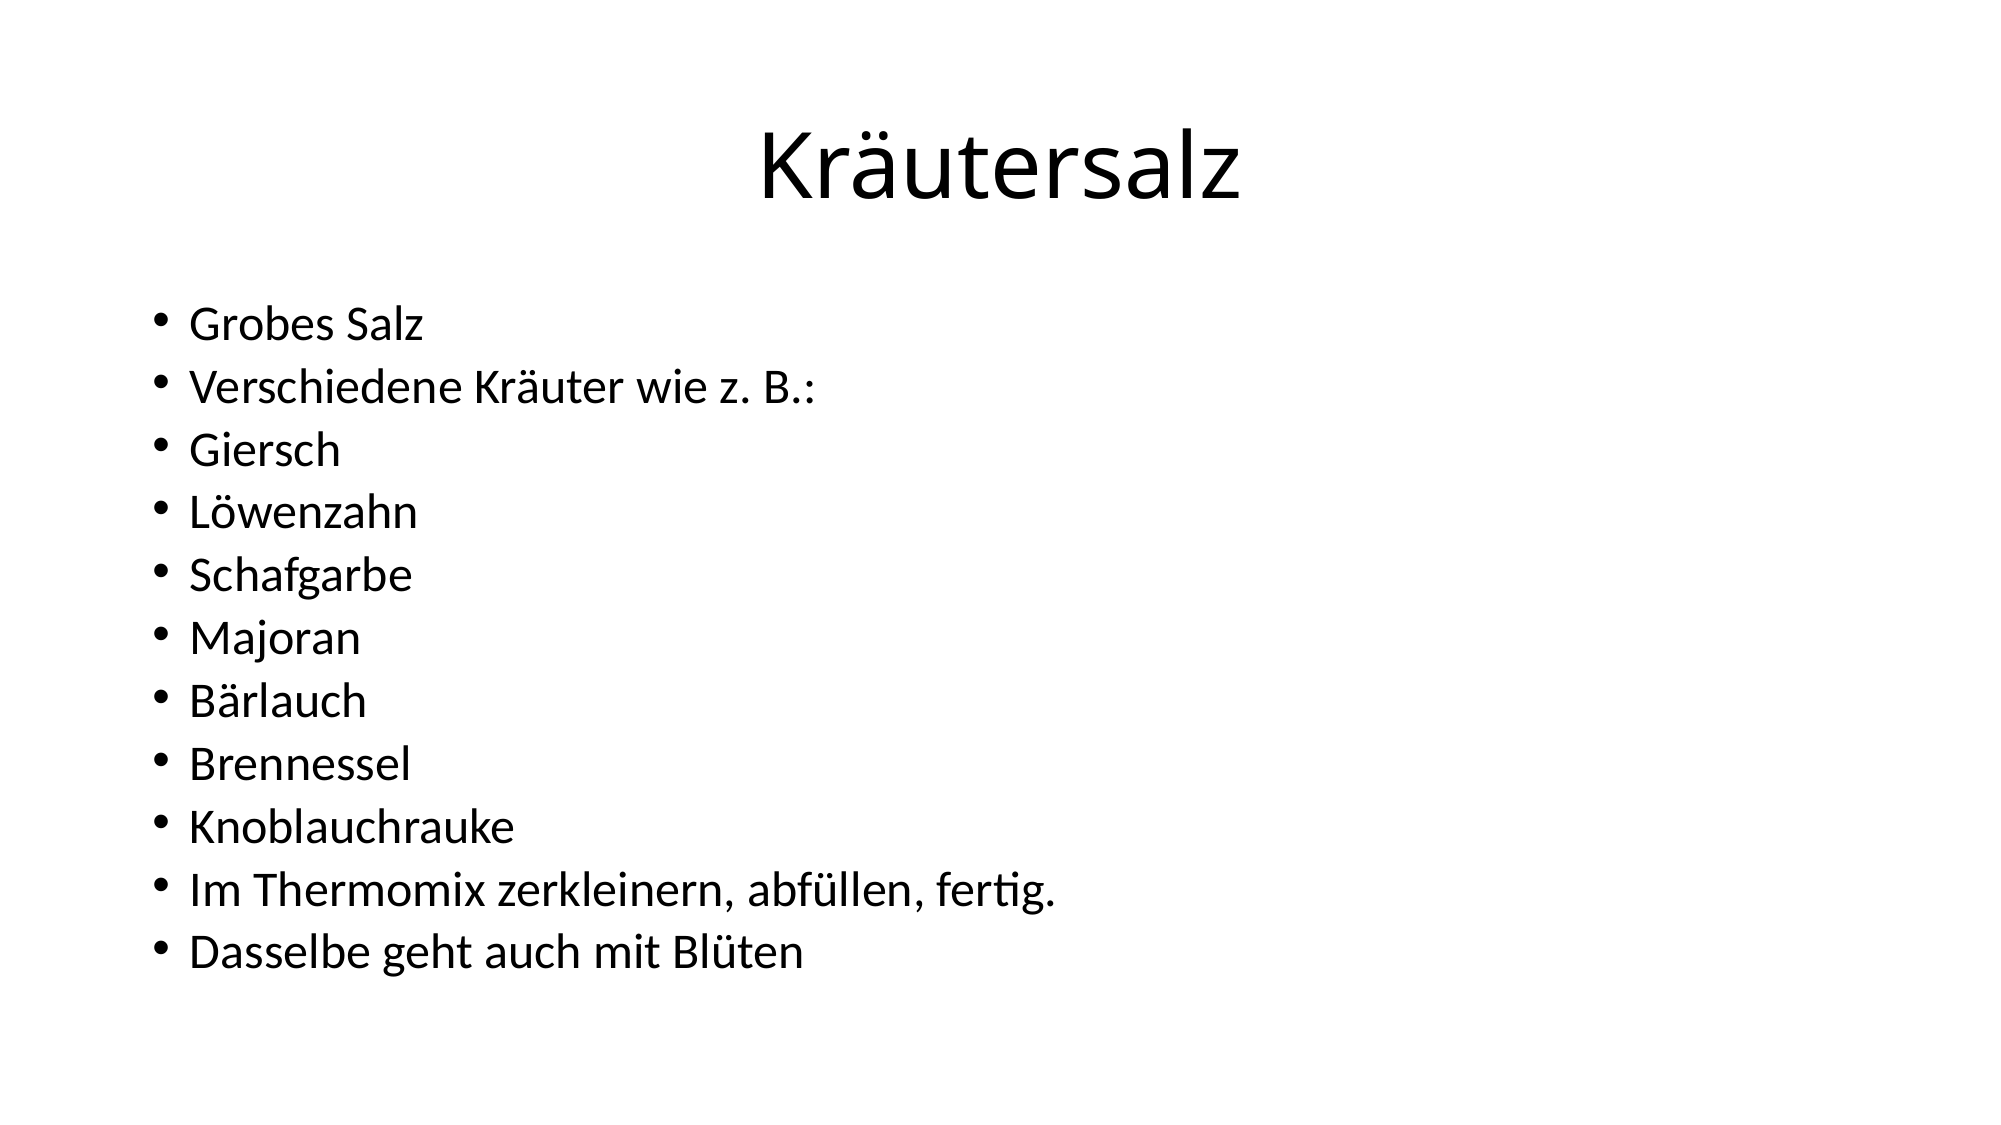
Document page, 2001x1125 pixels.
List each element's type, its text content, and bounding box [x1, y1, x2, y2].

list Grobes Salz Verschiedene Kräuter wie z. B.: Giersch Löwenzahn Schafgarbe Majoran Bärlauch Brennessel Knoblauchrauke Im Thermomix zerkleinern, abfüllen, fertig. Dasselbe geht auch mit Blüten [137, 299, 1863, 1014]
title Kräutersalz [137, 59, 1863, 278]
